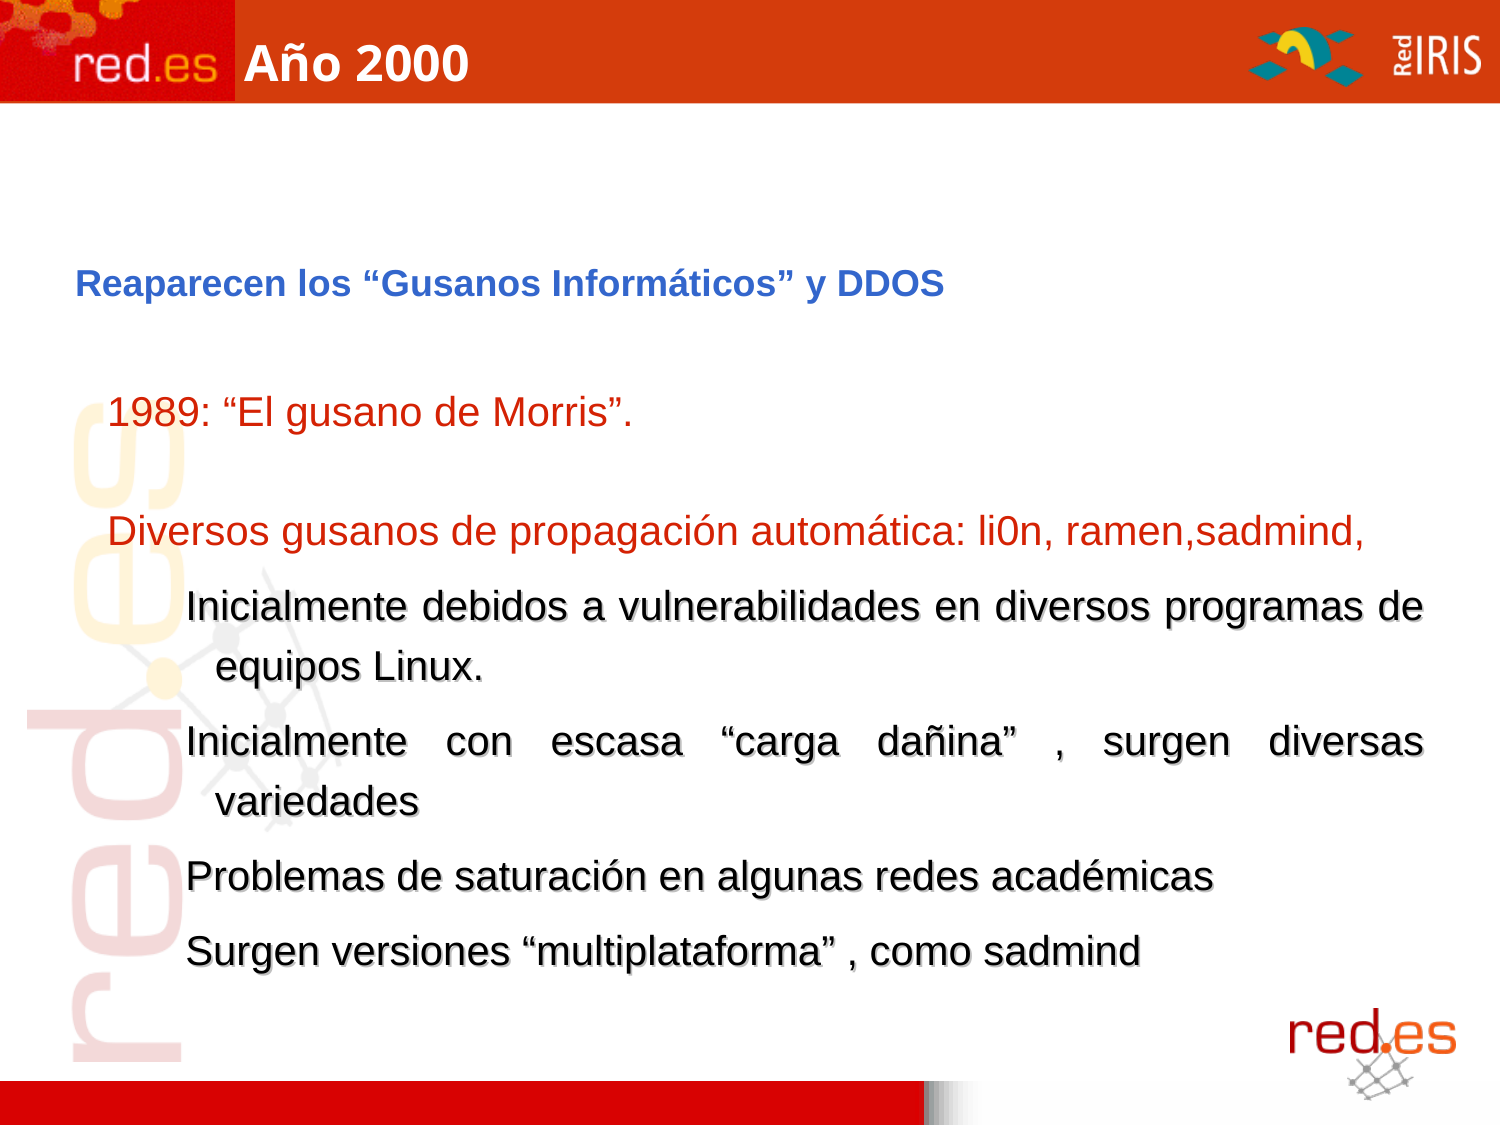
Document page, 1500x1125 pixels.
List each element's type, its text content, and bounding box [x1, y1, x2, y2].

list Reaparecen los “Gusanos Informáticos” y DDOS 1989: “El gusano de Morris”. Diversos gusanos de propagación automática: li0n, ramen,sadmind, Inicialmente debidos a vulnerabilidades en diversos programas de equipos Linux. Inicialmente con escasa “carga dañina” , surgen diversas variedades Problemas de saturación en algunas redes académicas Surgen versiones “multiplataforma” , como sadmind [75, 262, 1426, 1005]
picture [1412, 27, 1481, 87]
picture [27, 400, 345, 1062]
title Año 2000 [244, 0, 1412, 128]
picture [0, 0, 235, 101]
picture [0, 1008, 1500, 1125]
